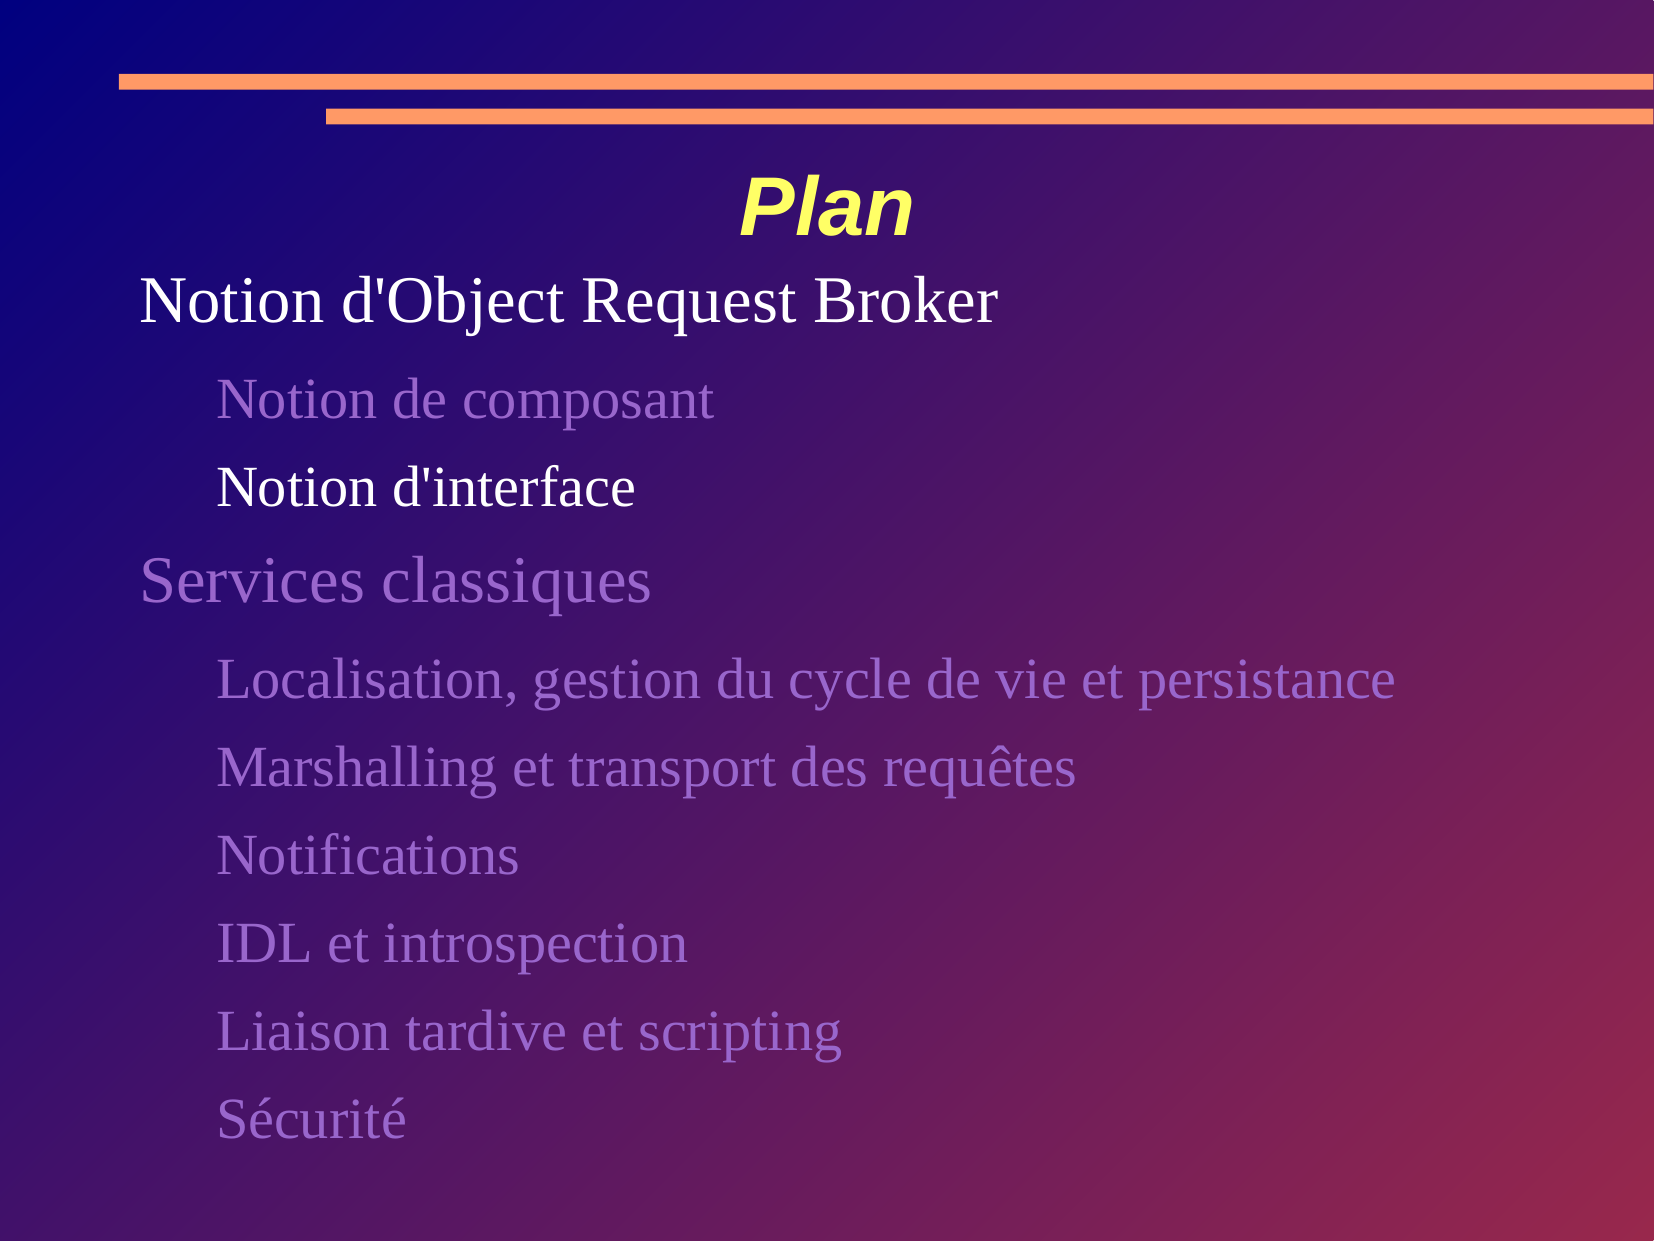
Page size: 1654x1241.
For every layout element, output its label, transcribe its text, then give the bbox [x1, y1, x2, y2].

title Plan [121, 102, 1534, 262]
list Notion d'Object Request Broker Notion de composant Notion d'interface Services classiques Localisation, gestion du cycle de vie et persistance Marshalling et transport des requêtes Notifications IDL et introspection Liaison tardive et scripting Sécurité [121, 262, 1534, 1152]
